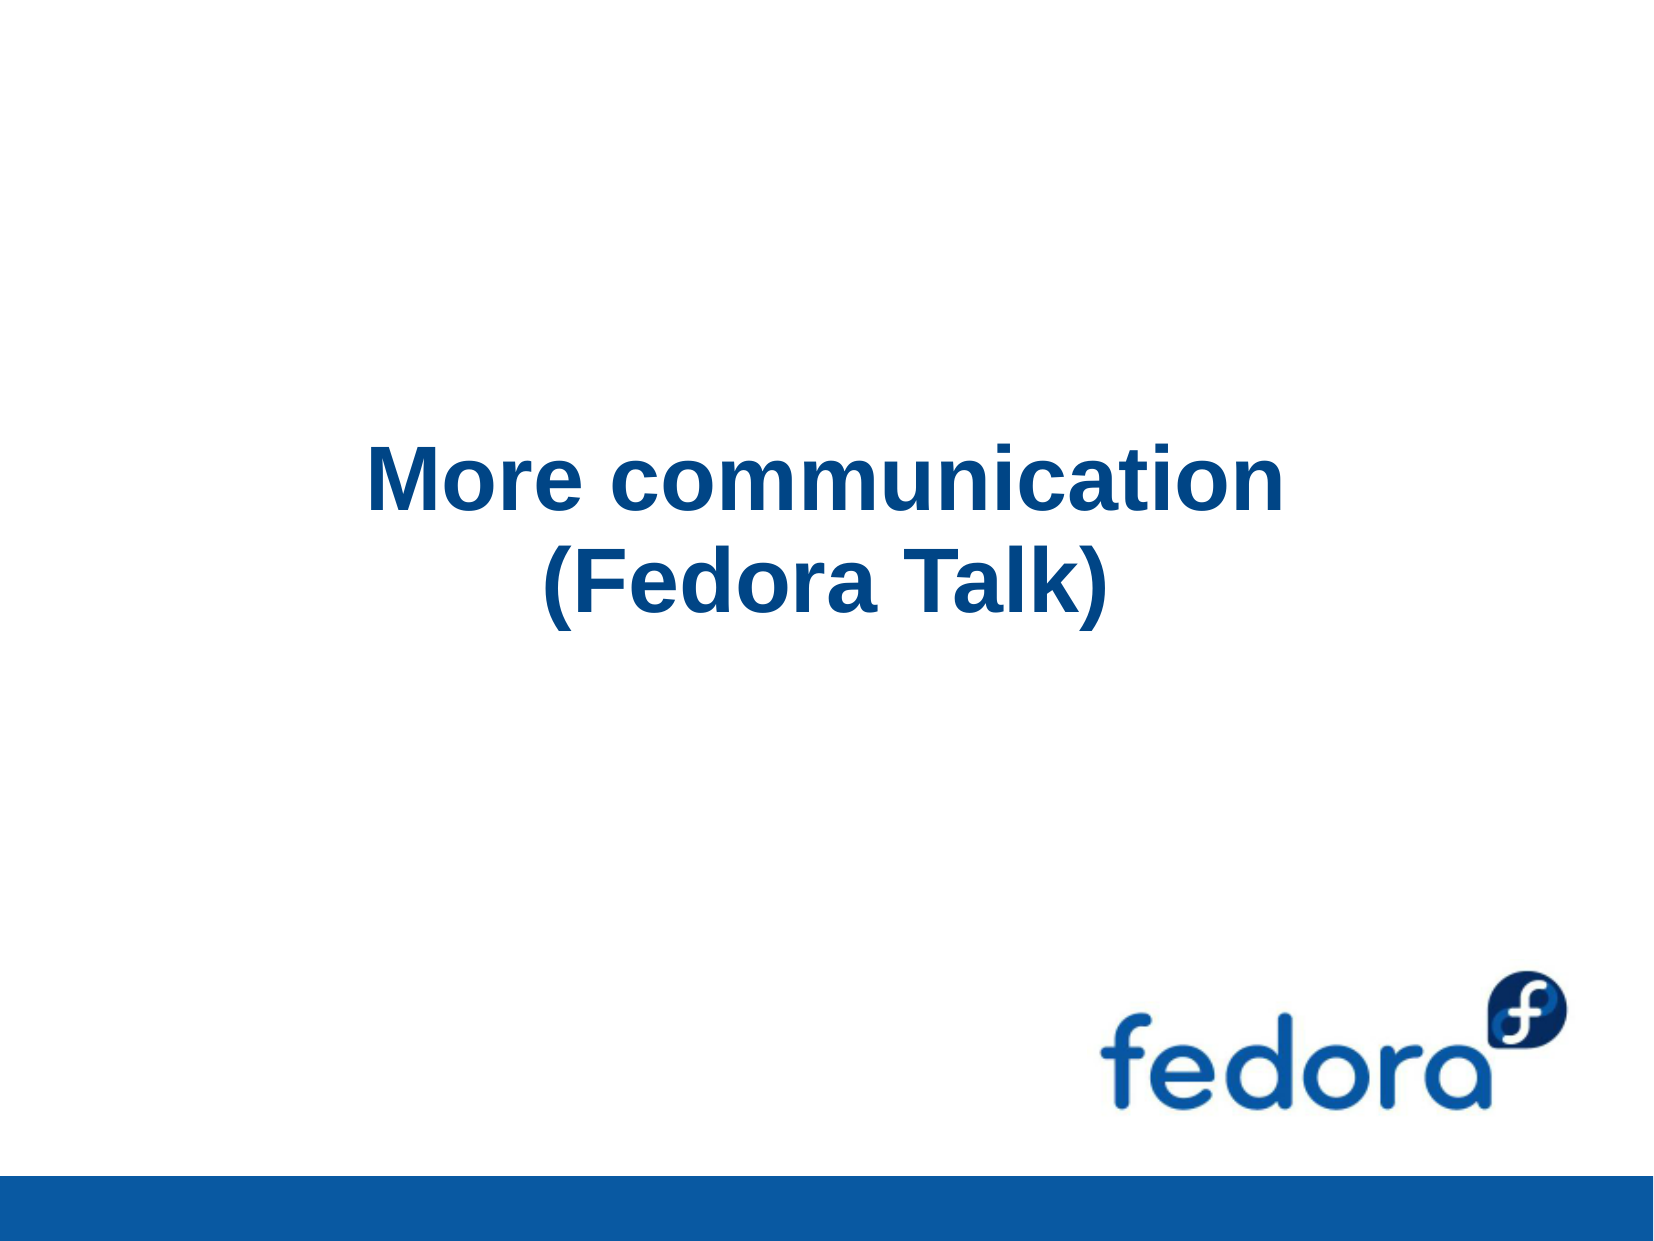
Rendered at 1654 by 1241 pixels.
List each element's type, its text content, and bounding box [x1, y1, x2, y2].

picture [0, 1176, 1654, 1241]
subtitle More communication (Fedora Talk) [82, 56, 1571, 1102]
picture [1087, 959, 1576, 1125]
